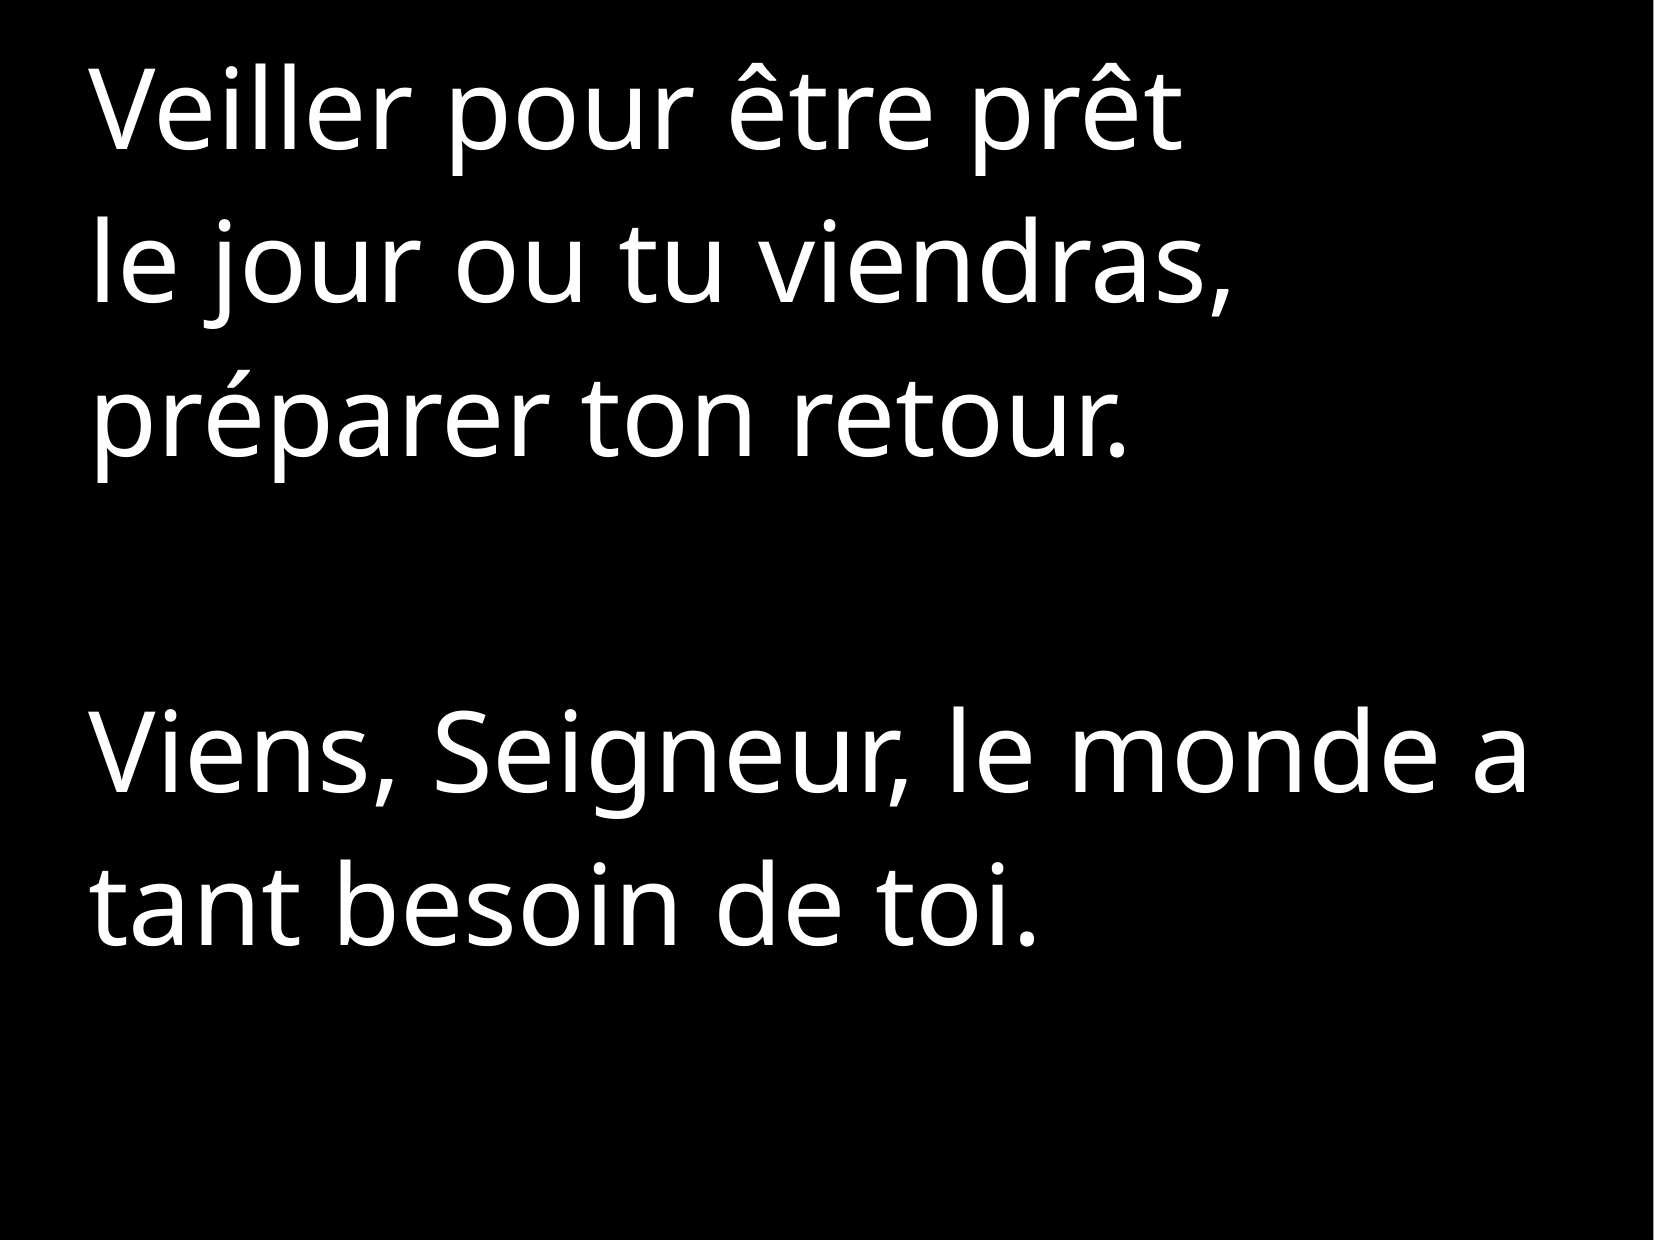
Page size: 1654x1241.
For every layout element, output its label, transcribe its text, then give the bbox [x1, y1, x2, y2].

list Veiller pour être prêt le jour ou tu viendras, préparer ton retour. Viens, Seigneur, le monde a tant besoin de toi. [88, 29, 1565, 1241]
